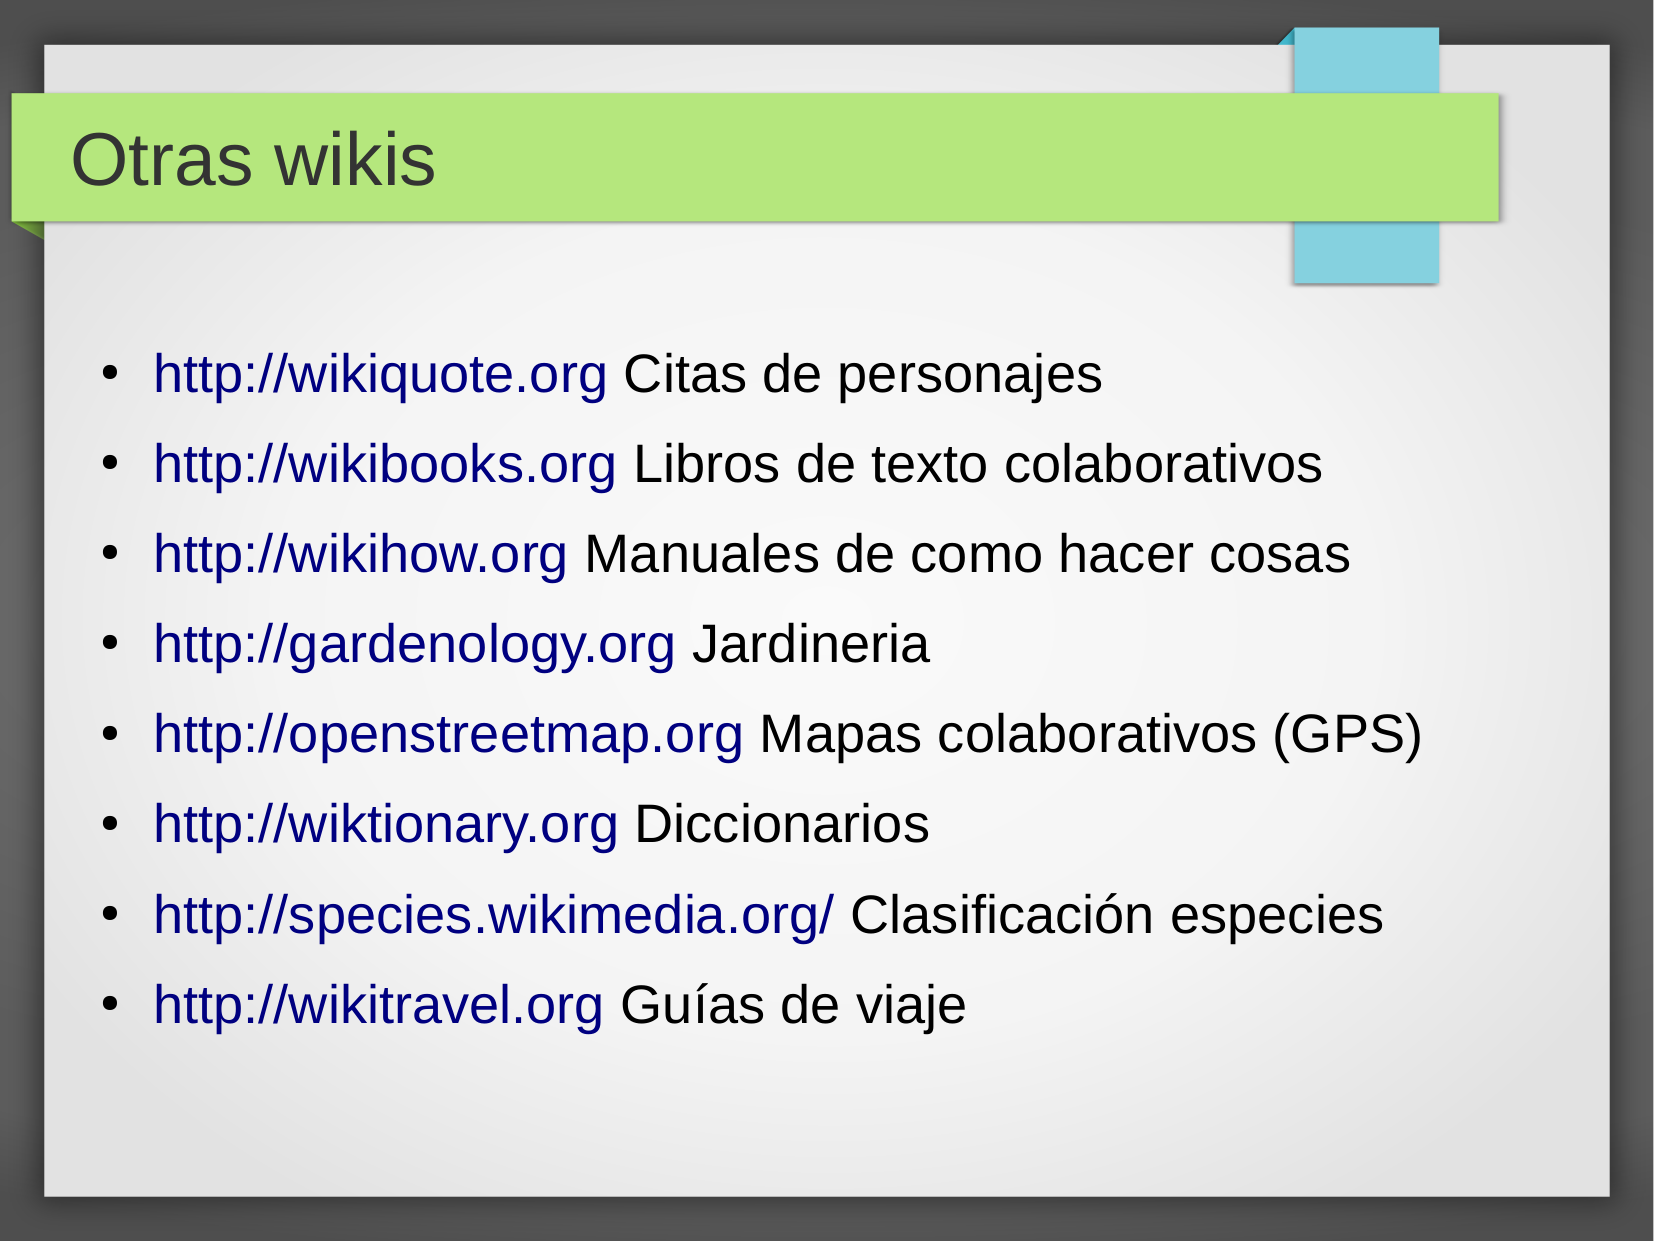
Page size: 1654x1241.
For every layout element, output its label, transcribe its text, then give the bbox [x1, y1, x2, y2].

title Otras wikis [70, 106, 1229, 213]
picture [0, 0, 1654, 1241]
list http://wikiquote.org Citas de personajes http://wikibooks.org Libros de texto colaborativos http://wikihow.org Manuales de como hacer cosas http://gardenology.org Jardineria http://openstreetmap.org Mapas colaborativos (GPS) http://wiktionary.org Diccionarios http://species.wikimedia.org/ Clasificación especies http://wikitravel.org Guías de viaje [82, 343, 1538, 1063]
